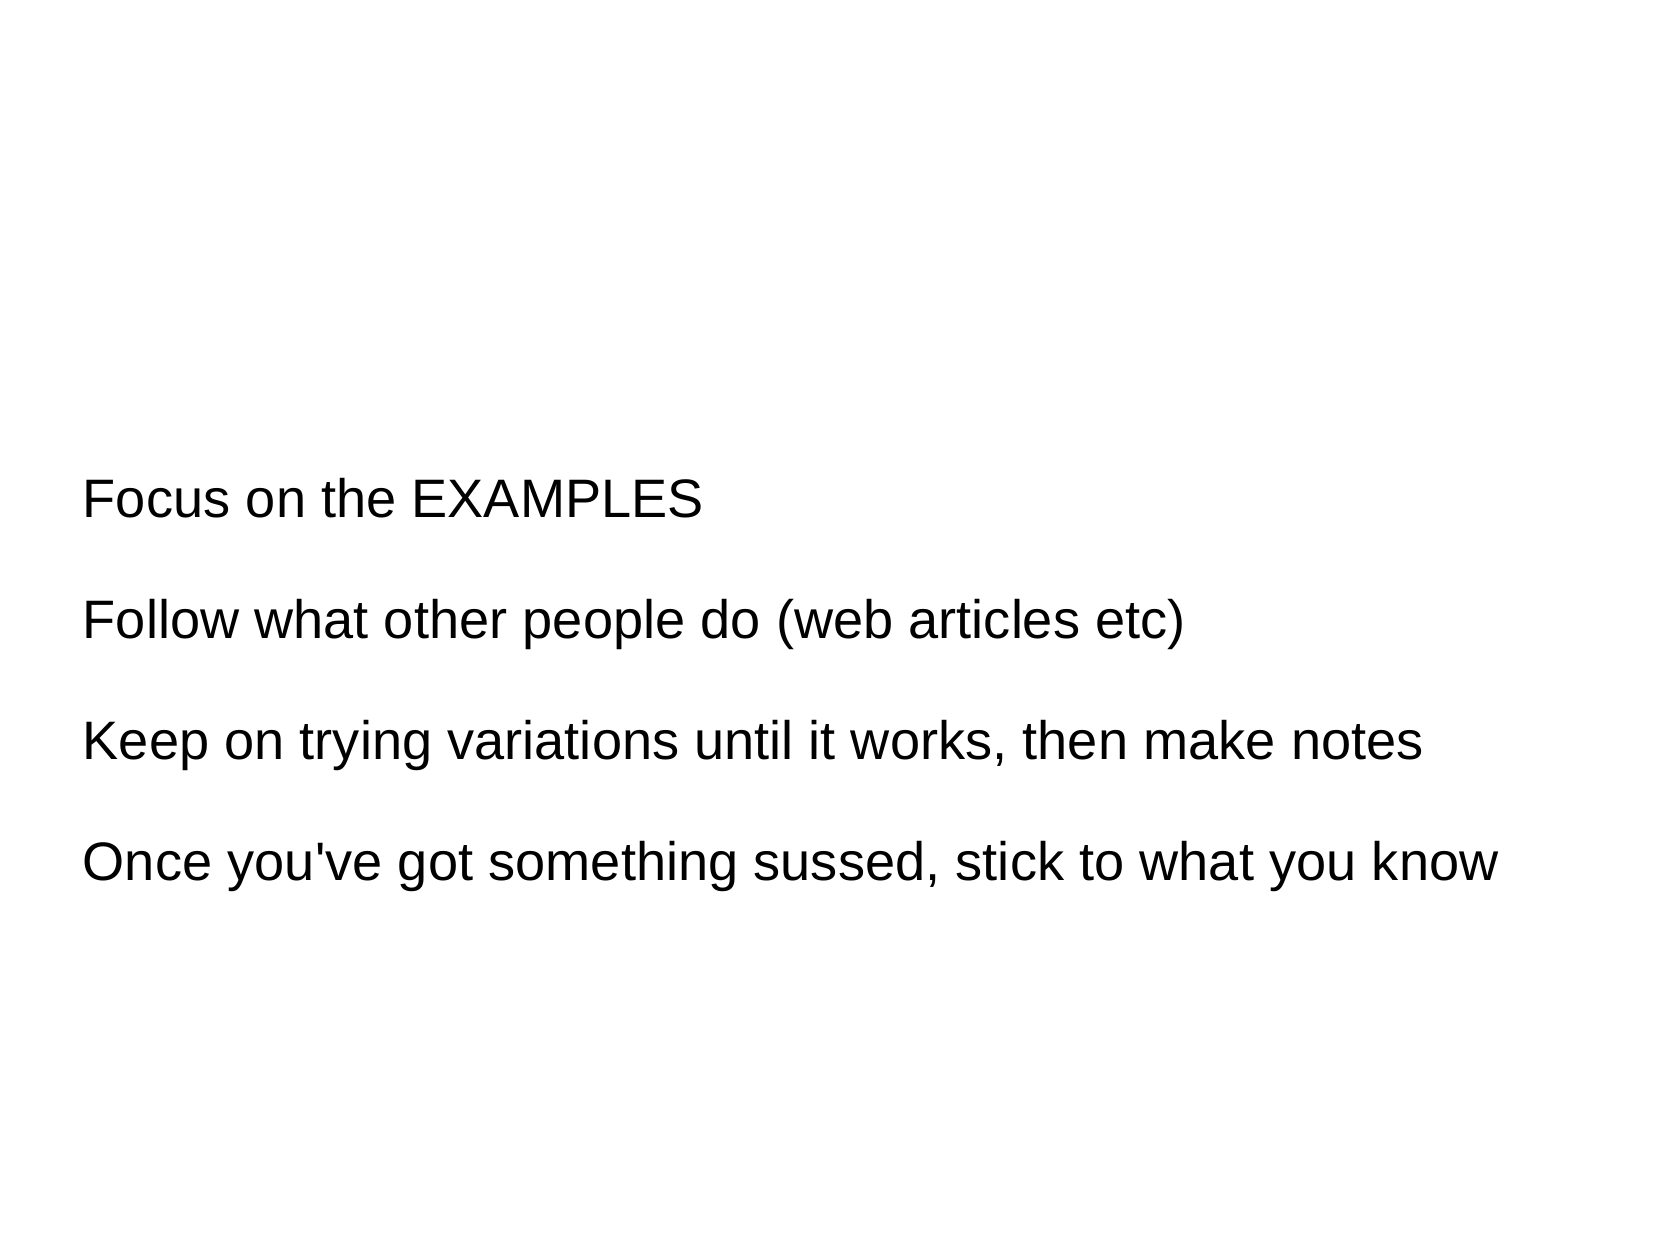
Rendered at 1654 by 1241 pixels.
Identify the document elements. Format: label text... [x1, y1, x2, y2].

text_box Focus on the EXAMPLES Follow what other people do (web articles etc) Keep on trying variations until it works, then make notes Once you've got something sussed, stick to what you know [82, 290, 1538, 1010]
